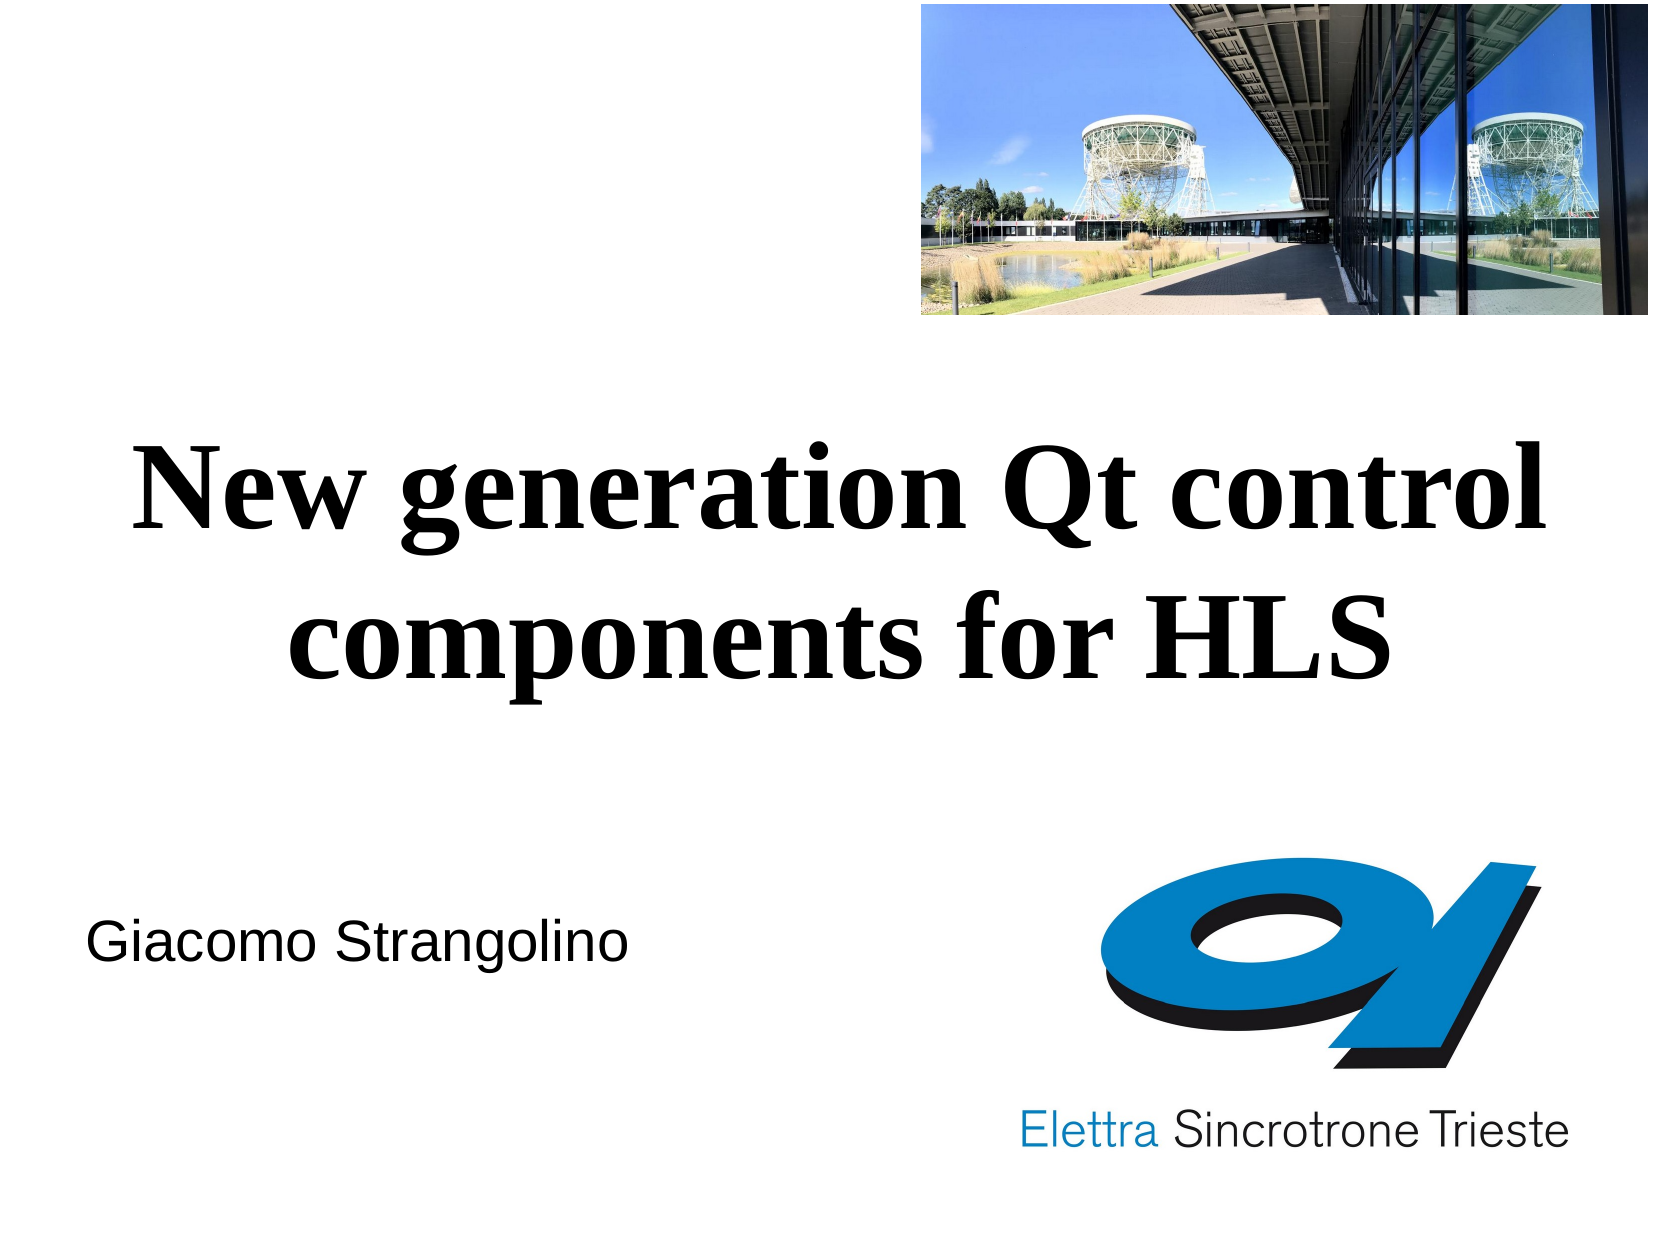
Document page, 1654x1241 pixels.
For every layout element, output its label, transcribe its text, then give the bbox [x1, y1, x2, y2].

text_box New generation Qt control components for HLS [35, 395, 1647, 936]
text_box Giacomo Strangolino [70, 895, 720, 1009]
picture [1190, 936, 1333, 963]
picture [869, 683, 1654, 1241]
picture [921, 4, 1648, 315]
